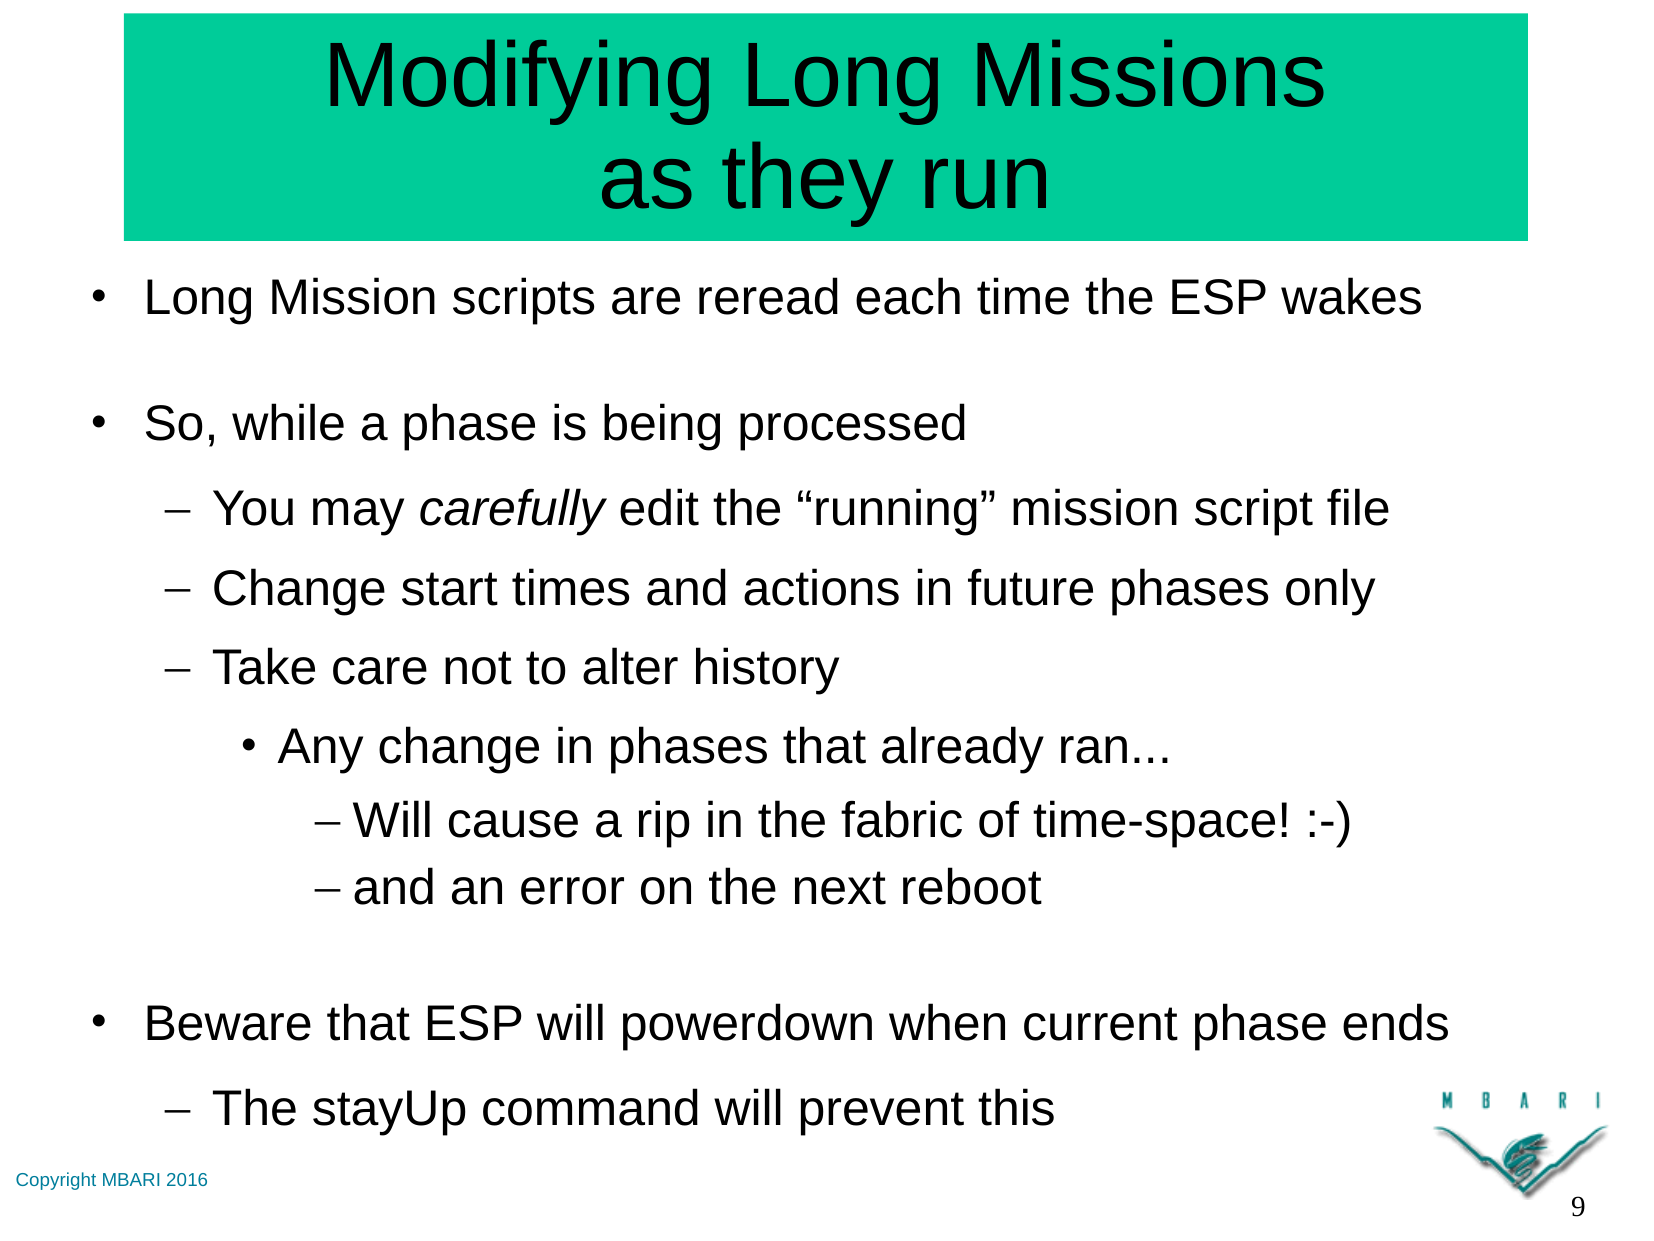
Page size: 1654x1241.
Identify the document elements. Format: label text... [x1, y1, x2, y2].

list Long Mission scripts are reread each time the ESP wakes So, while a phase is being processed You may carefully edit the “running” mission script file Change start times and actions in future phases only Take care not to alter history Any change in phases that already ran... Will cause a rip in the fabric of time-space! :-) and an error on the next reboot Beware that ESP will powerdown when current phase ends The stayUp command will prevent this [75, 262, 1479, 1163]
picture [1426, 1091, 1613, 1200]
title Modifying Long Missions as they run [123, 13, 1528, 241]
